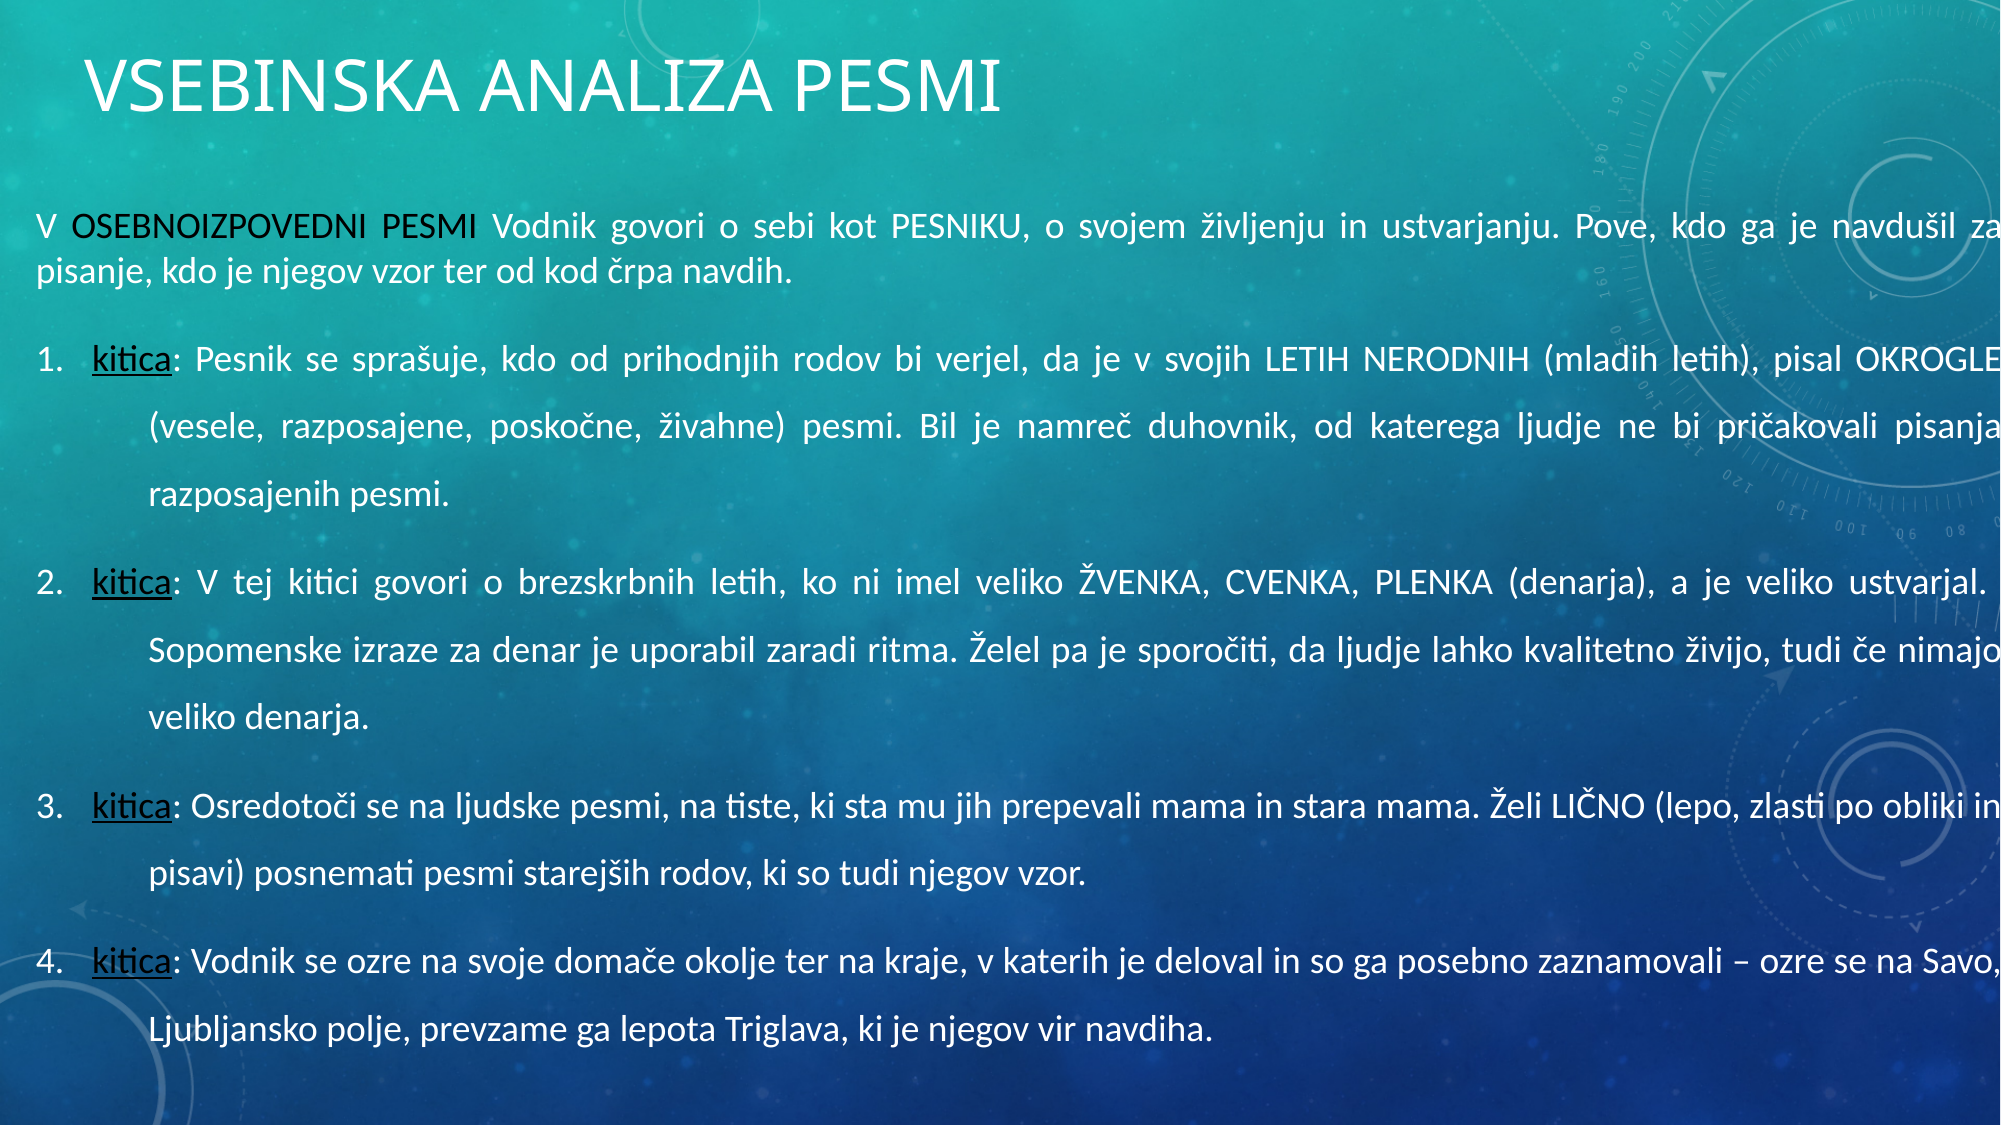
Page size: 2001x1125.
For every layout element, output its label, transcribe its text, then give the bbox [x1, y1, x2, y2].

title VSEBINSKA ANALIZA PESMI [69, 32, 1723, 83]
list V OSEBNOIZPOVEDNI PESMI Vodnik govori o sebi kot PESNIKU, o svojem življenju in ustvarjanju. Pove, kdo ga je navdušil za pisanje, kdo je njegov vzor ter od kod črpa navdih. kitica: Pesnik se sprašuje, kdo od prihodnjih rodov bi verjel, da je v svojih LETIH NERODNIH (mladih letih), pisal OKROGLE (vesele, razposajene, poskočne, živahne) pesmi. Bil je namreč duhovnik, od katerega ljudje ne bi pričakovali pisanja razposajenih pesmi. kitica: V tej kitici govori o brezskrbnih letih, ko ni imel veliko ŽVENKA, CVENKA, PLENKA (denarja), a je veliko ustvarjal. Sopomenske izraze za denar je uporabil zaradi ritma. Želel pa je sporočiti, da ljudje lahko kvalitetno živijo, tudi če nimajo veliko denarja. kitica: Osredotoči se na ljudske pesmi, na tiste, ki sta mu jih prepevali mama in stara mama. Želi LIČNO (lepo, zlasti po obliki in pisavi) posnemati pesmi starejših rodov, ki so tudi njegov vzor. kitica: Vodnik se ozre na svoje domače okolje ter na kraje, v katerih je deloval in so ga posebno zaznamovali – ozre se na Savo, Ljubljansko polje, prevzame ga lepota Triglava, ki je njegov vir navdiha. [20, 83, 2000, 1125]
